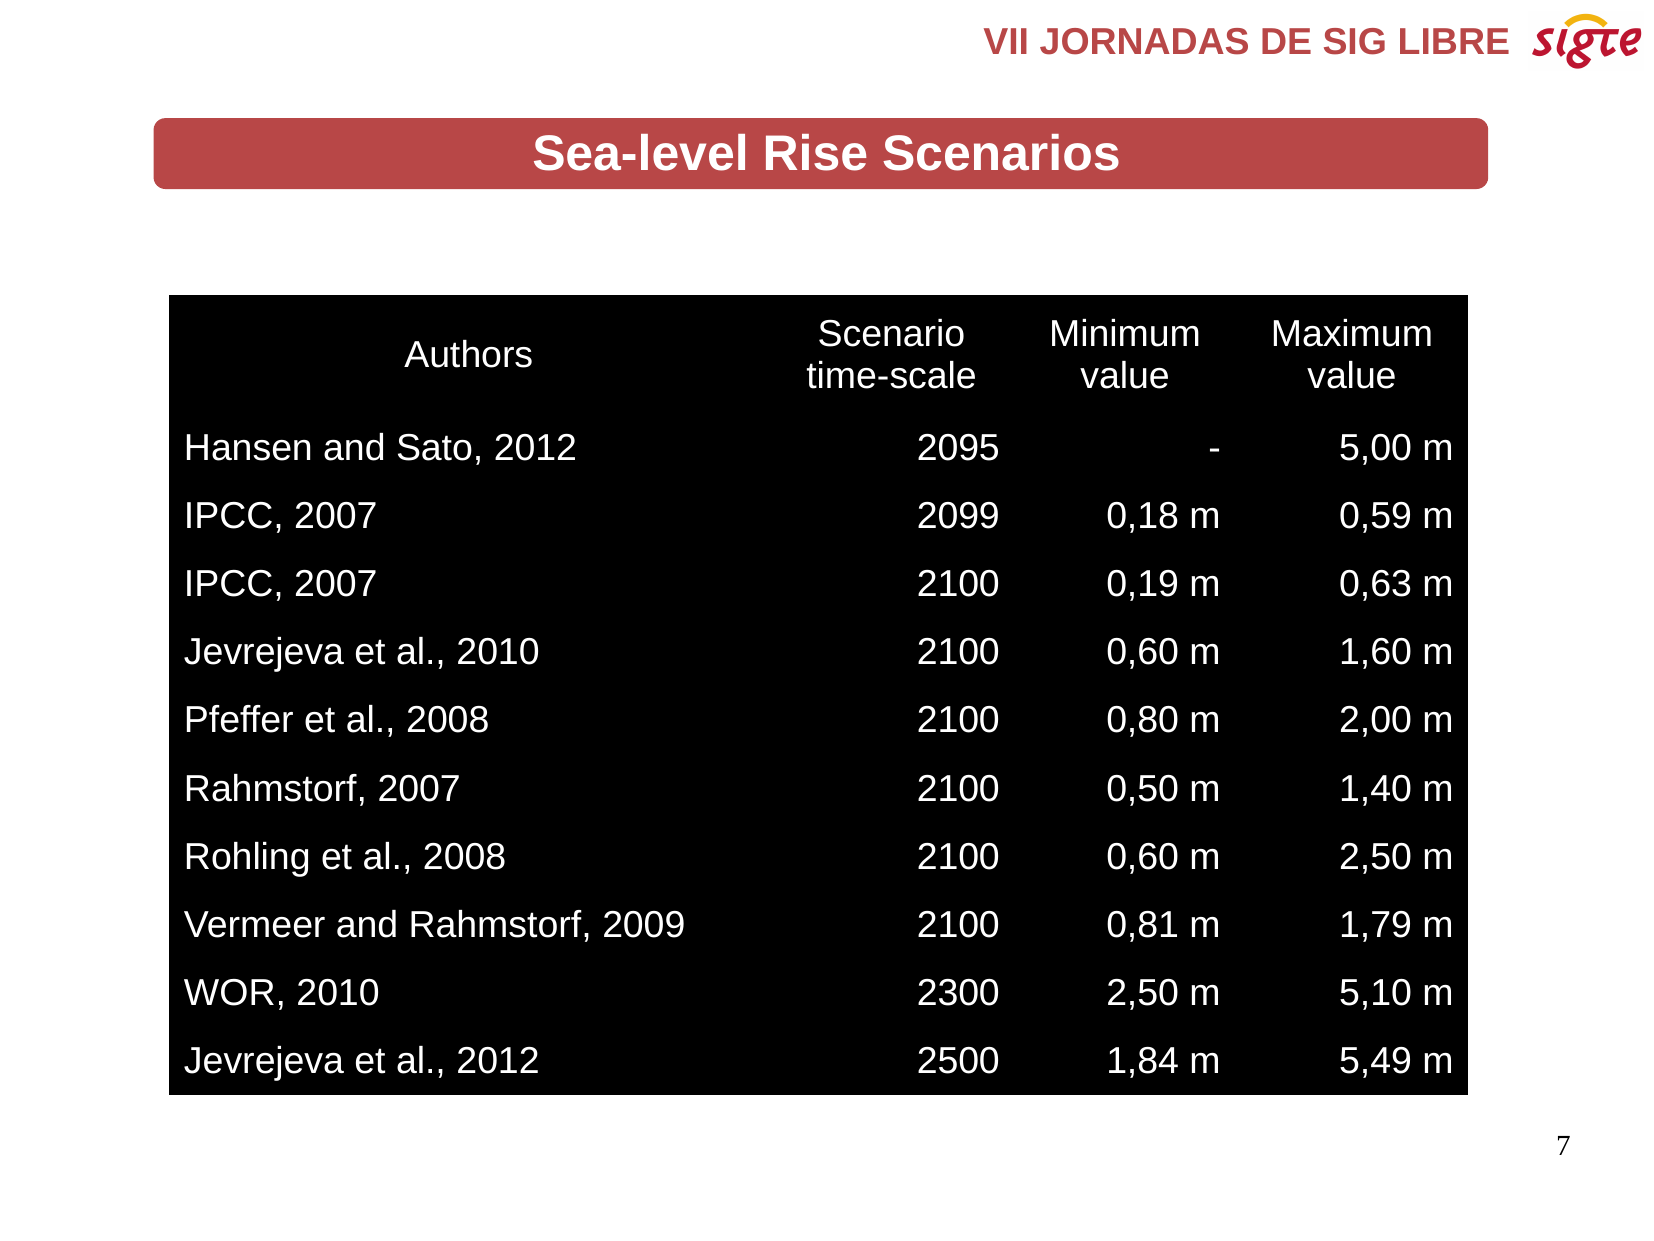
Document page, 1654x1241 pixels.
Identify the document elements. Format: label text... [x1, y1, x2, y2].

table_header Authors [169, 295, 769, 413]
table_cell Hansen and Sato, 2012 [169, 413, 769, 481]
table_cell Rahmstorf, 2007 [169, 754, 769, 822]
table_header Scenario time-scale [769, 295, 1015, 413]
table_cell 2,50 m [1015, 958, 1236, 1026]
table_cell 5,49 m [1236, 1026, 1468, 1095]
table_cell IPCC, 2007 [169, 549, 769, 618]
table_cell Vermeer and Rahmstorf, 2009 [169, 890, 769, 958]
table_cell Pfeffer et al., 2008 [169, 686, 769, 754]
table_cell 5,10 m [1236, 958, 1468, 1026]
table_cell 0,59 m [1236, 481, 1468, 549]
table_cell 5,00 m [1236, 413, 1468, 481]
table_cell Jevrejeva et al., 2010 [169, 618, 769, 686]
table_cell 2100 [769, 754, 1015, 822]
title Sea-level Rise Scenarios [82, 49, 1571, 257]
table_cell - [1015, 413, 1236, 481]
table_cell 0,50 m [1015, 754, 1236, 822]
table_cell 0,18 m [1015, 481, 1236, 549]
table_cell 2500 [769, 1026, 1015, 1095]
table_cell 0,81 m [1015, 890, 1236, 958]
table_cell 1,60 m [1236, 618, 1468, 686]
table_header Maximum value [1236, 295, 1468, 413]
table_cell 0,60 m [1015, 822, 1236, 890]
table_cell 2095 [769, 413, 1015, 481]
table_cell 0,60 m [1015, 618, 1236, 686]
table_cell 2300 [769, 958, 1015, 1026]
table_header Minimum value [1015, 295, 1236, 413]
table_cell 2100 [769, 822, 1015, 890]
table_cell 0,63 m [1236, 549, 1468, 618]
text_box VII JORNADAS DE SIG LIBRE [968, 12, 1524, 71]
table_cell 0,80 m [1015, 686, 1236, 754]
table_cell Rohling et al., 2008 [169, 822, 769, 890]
table_cell 1,84 m [1015, 1026, 1236, 1095]
table_cell Jevrejeva et al., 2012 [169, 1026, 769, 1095]
table_cell 2,00 m [1236, 686, 1468, 754]
table_cell 2100 [769, 618, 1015, 686]
picture [1528, 11, 1644, 71]
table_cell 2099 [769, 481, 1015, 549]
table_cell 0,19 m [1015, 549, 1236, 618]
table_cell 1,79 m [1236, 890, 1468, 958]
table_cell IPCC, 2007 [169, 481, 769, 549]
table_cell 2100 [769, 686, 1015, 754]
table_cell 2100 [769, 549, 1015, 618]
table_cell 2100 [769, 890, 1015, 958]
table_cell 2,50 m [1236, 822, 1468, 890]
table_cell WOR, 2010 [169, 958, 769, 1026]
table_cell 1,40 m [1236, 754, 1468, 822]
